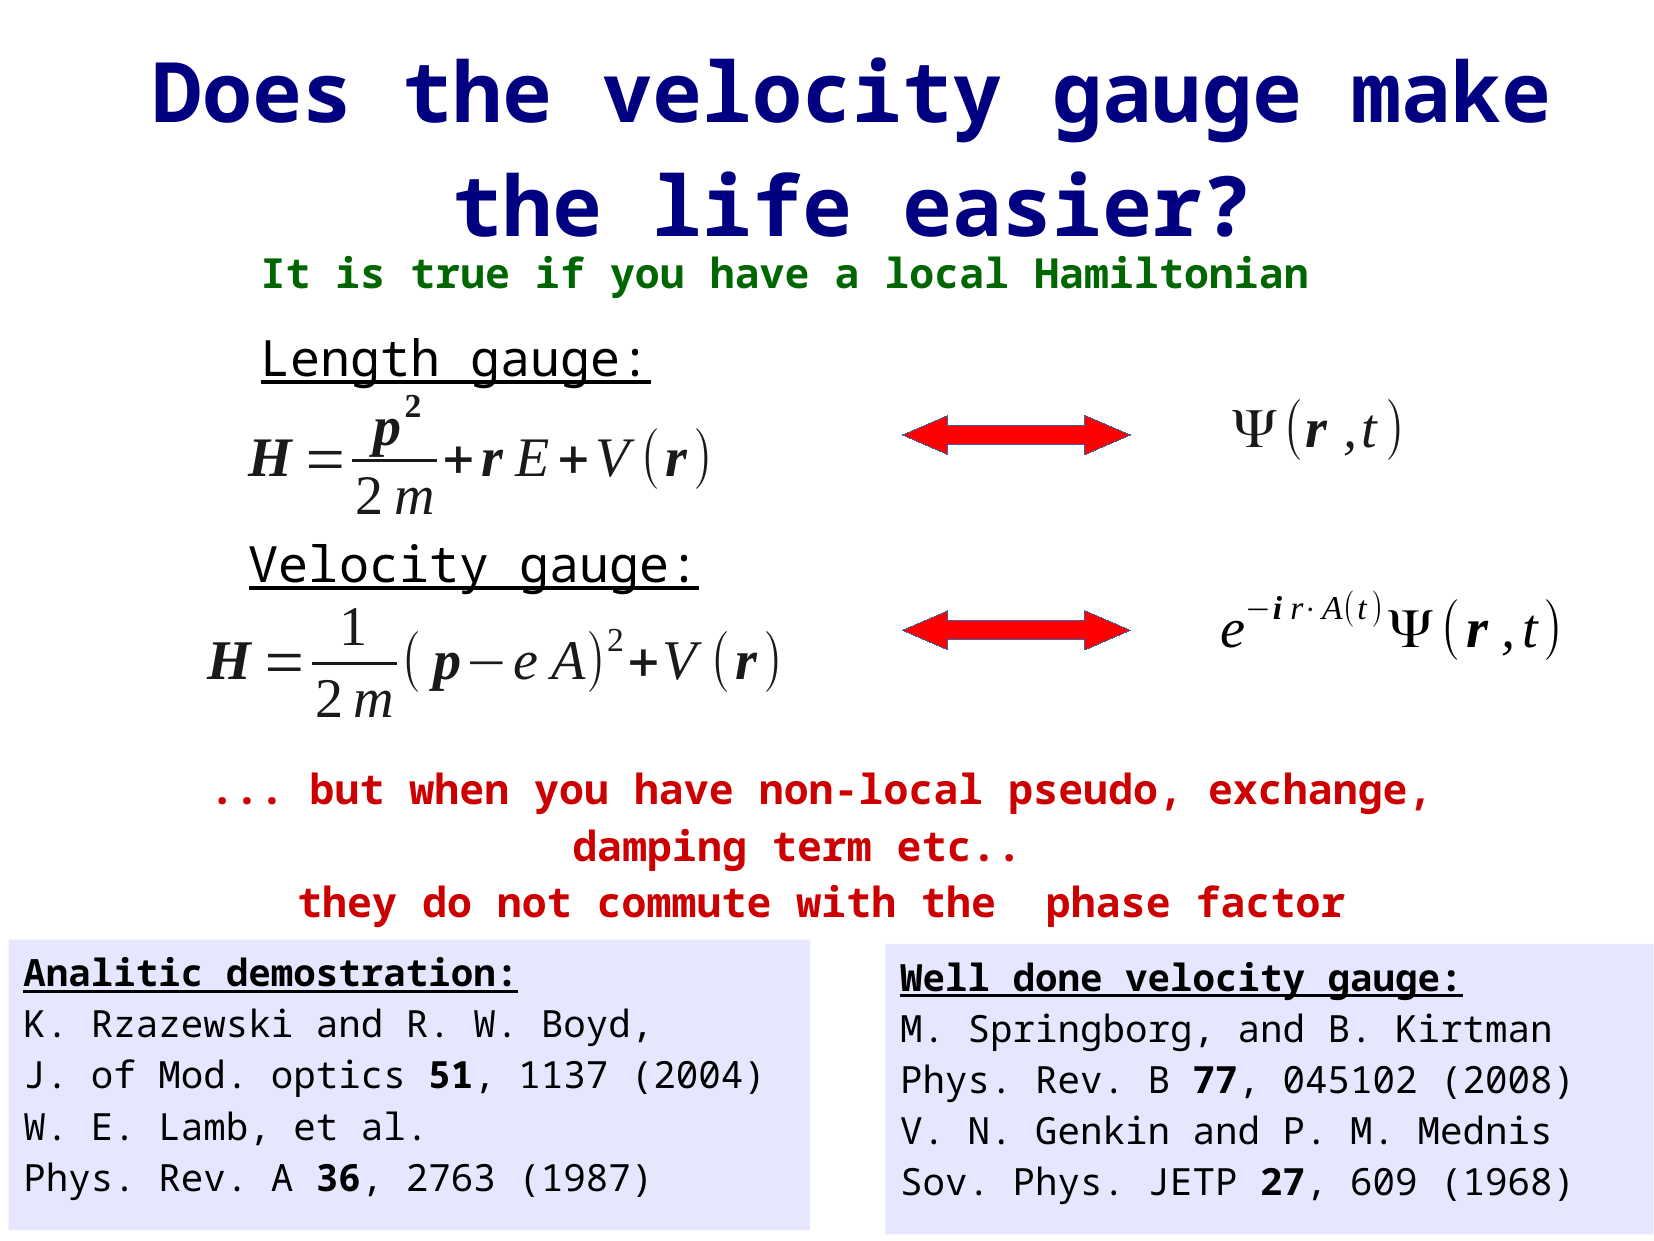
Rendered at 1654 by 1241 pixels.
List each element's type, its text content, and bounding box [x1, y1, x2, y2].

chart [230, 386, 727, 527]
text_box Velocity gauge: [234, 521, 714, 596]
text_box It is true if you have a local Hamiltonian [245, 236, 1351, 301]
text_box [902, 610, 1131, 650]
title Does the velocity gauge make the life easier? [120, 23, 1586, 271]
chart [1215, 395, 1417, 464]
text_box Analitic demostration: K. Rzazewski and R. W. Boyd, J. of Mod. optics 51, 1137 (2004) W. E. Lamb, et al. Phys. Rev. A 36, 2763 (1987) [8, 939, 811, 1231]
text_box [902, 415, 1131, 455]
chart [1205, 588, 1577, 663]
text_box Well done velocity gauge: M. Springborg, and B. Kirtman Phys. Rev. B 77, 045102 (2008) V. N. Genkin and P. M. Mednis Sov. Phys. JETP 27, 609 (1968) [885, 943, 1654, 1235]
text_box ... but when you have non-local pseudo, exchange, damping term etc.. they do not commute with the phase factor [195, 752, 1456, 913]
chart [189, 596, 796, 730]
text_box Length gauge: [245, 315, 678, 386]
